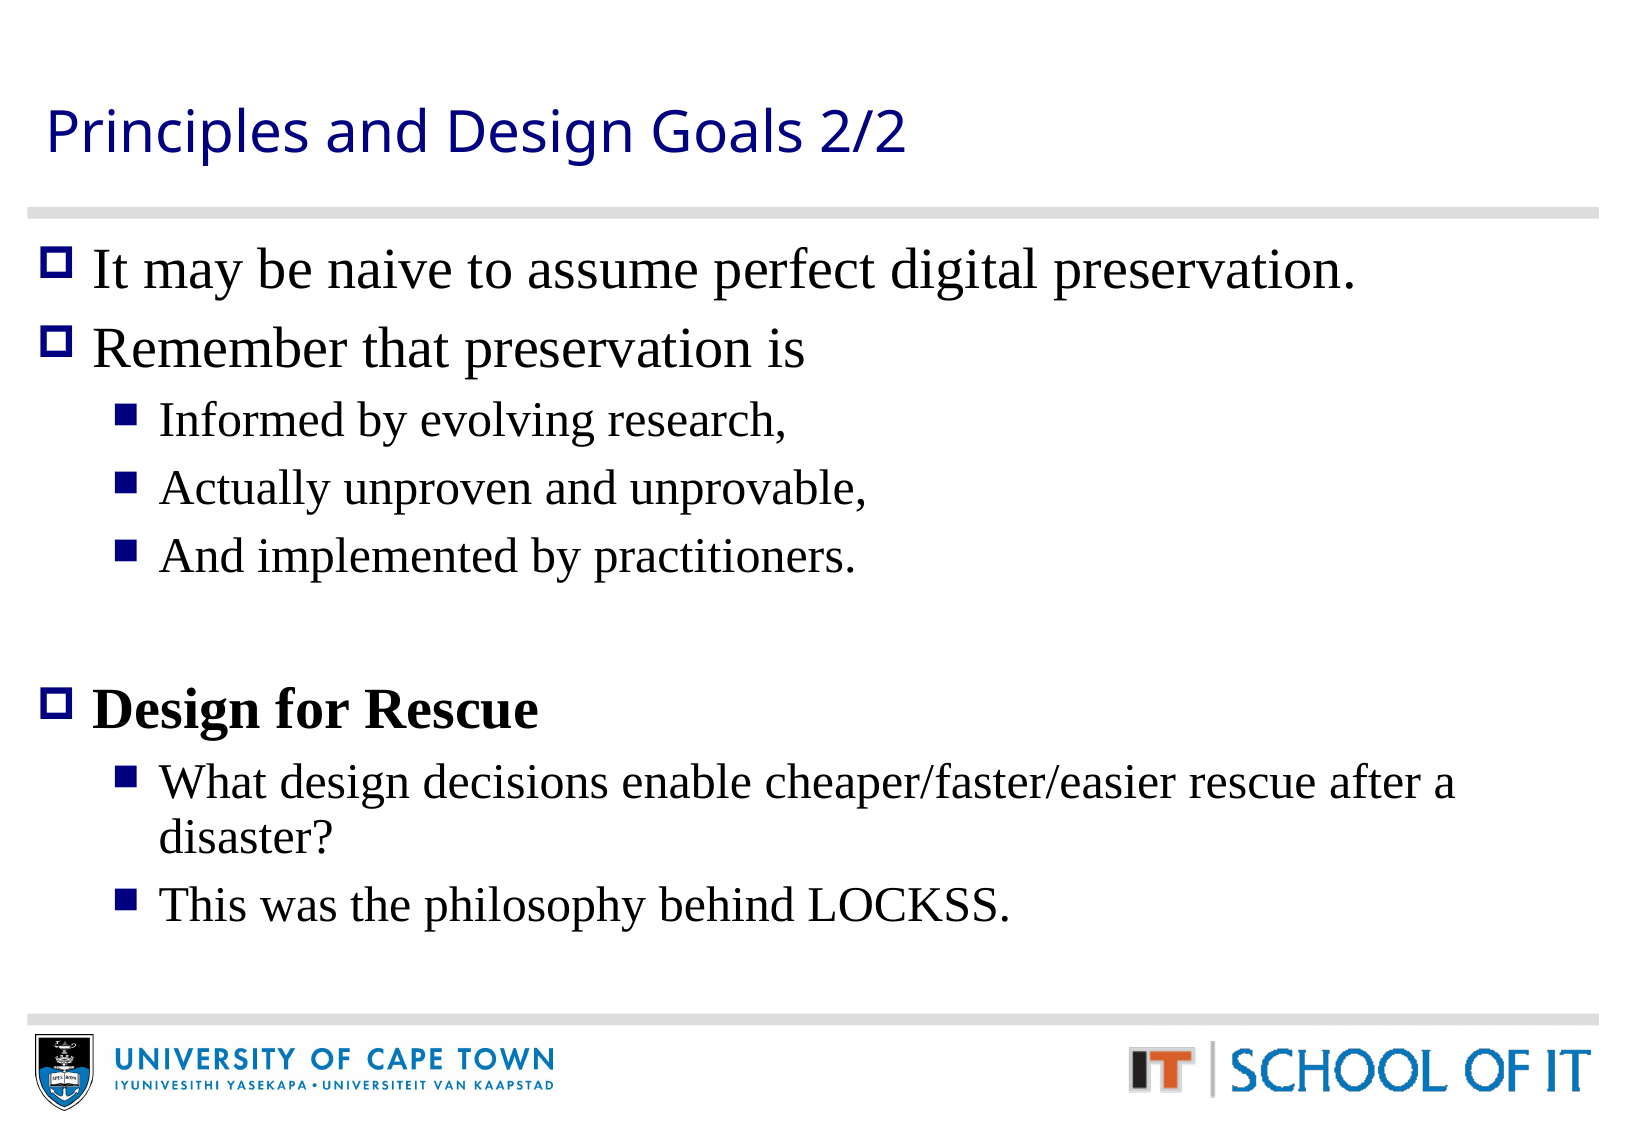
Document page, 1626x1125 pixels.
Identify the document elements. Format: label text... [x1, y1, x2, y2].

picture [35, 1034, 553, 1111]
title Principles and Design Goals 2/2 [45, 66, 1583, 194]
list It may be naive to assume perfect digital preservation. Remember that preservation is Informed by evolving research, Actually unproven and unprovable, And implemented by practitioners. Design for Rescue What design decisions enable cheaper/faster/easier rescue after a disaster? This was the philosophy behind LOCKSS. [36, 236, 1579, 998]
picture [1118, 1030, 1606, 1109]
